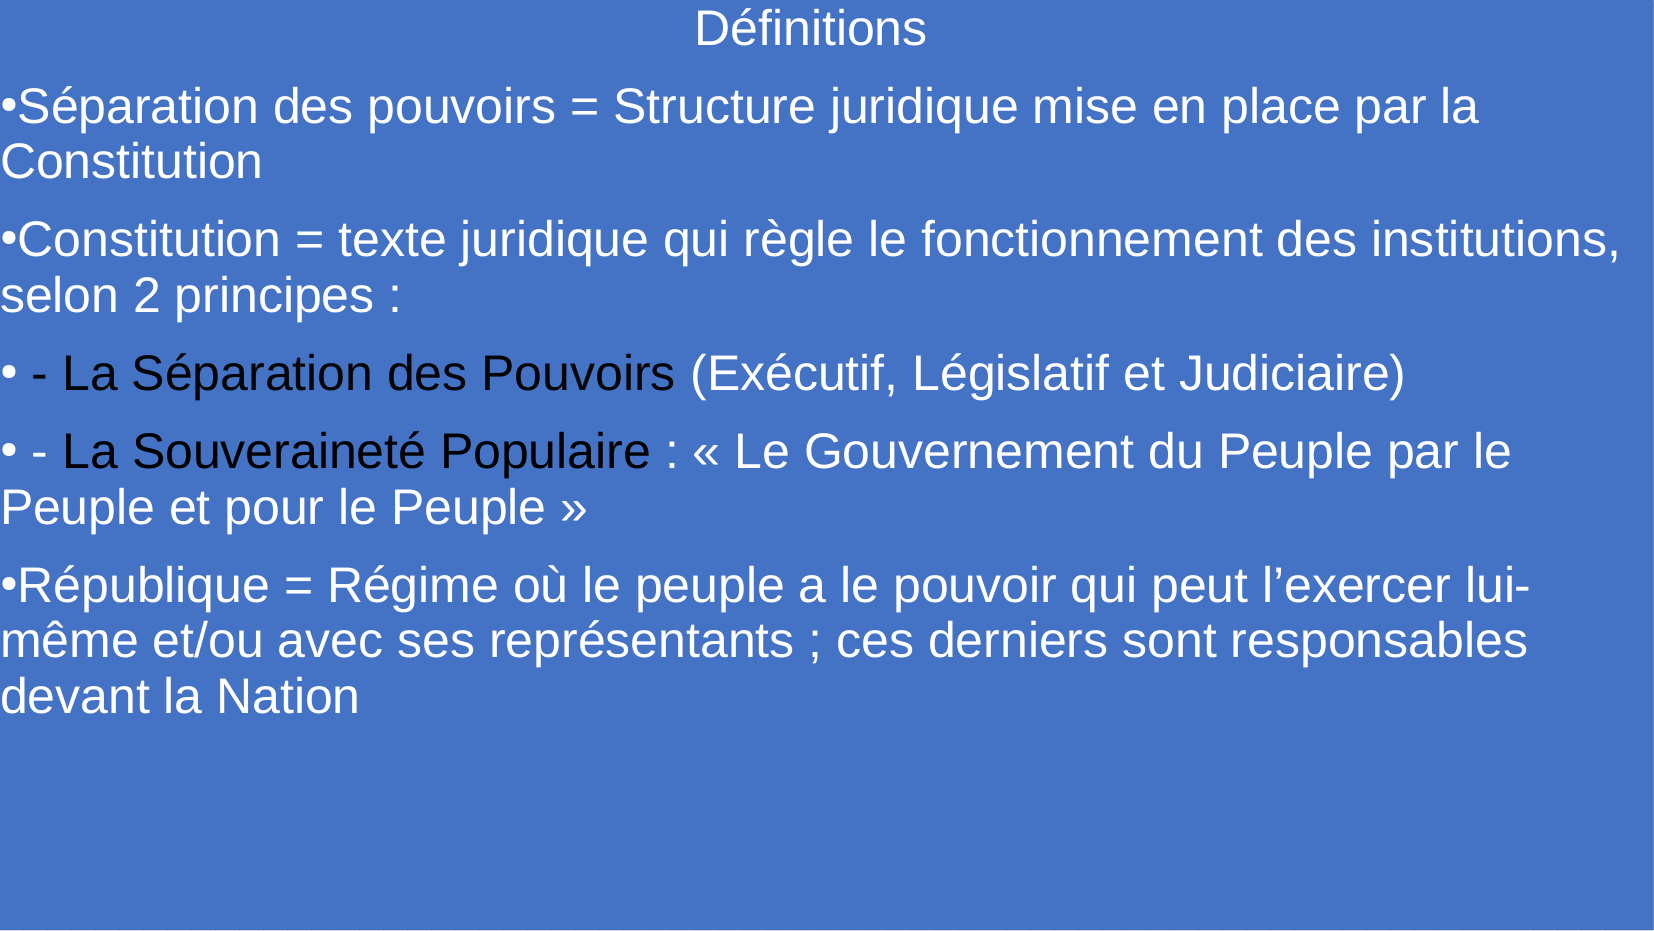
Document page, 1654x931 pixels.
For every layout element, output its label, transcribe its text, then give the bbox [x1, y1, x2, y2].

list Définitions Séparation des pouvoirs = Structure juridique mise en place par la Constitution Constitution = texte juridique qui règle le fonctionnement des institutions, selon 2 principes : - La Séparation des Pouvoirs (Exécutif, Législatif et Judiciaire) - La Souveraineté Populaire : « Le Gouvernement du Peuple par le Peuple et pour le Peuple » République = Régime où le peuple a le pouvoir qui peut l’exercer lui-même et/ou avec ses représentants ; ces derniers sont responsables devant la Nation [0, 0, 1654, 931]
